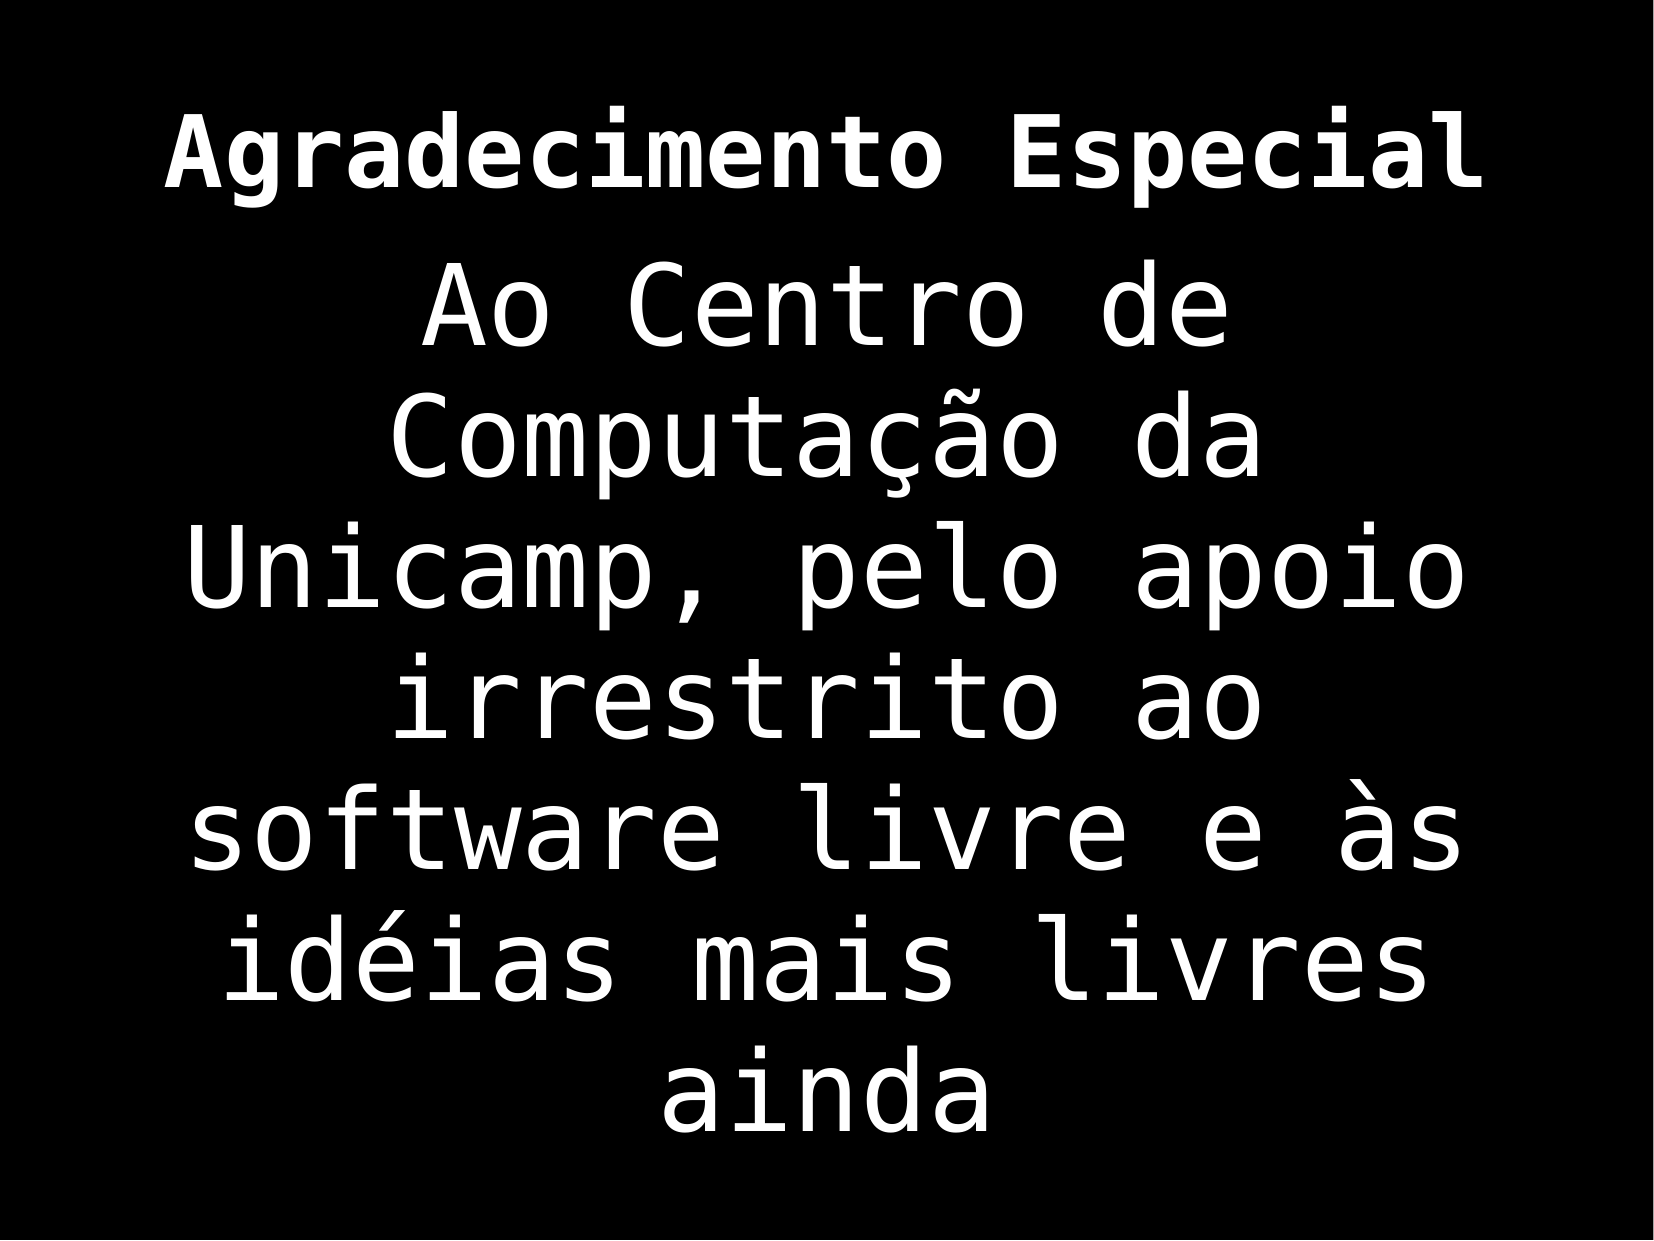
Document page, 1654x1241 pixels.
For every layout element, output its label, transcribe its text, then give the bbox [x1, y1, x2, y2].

subtitle Ao Centro de Computação da Unicamp, pelo apoio irrestrito ao software livre e às idéias mais livres ainda [82, 297, 1571, 1102]
title Agradecimento Especial [82, 56, 1571, 250]
